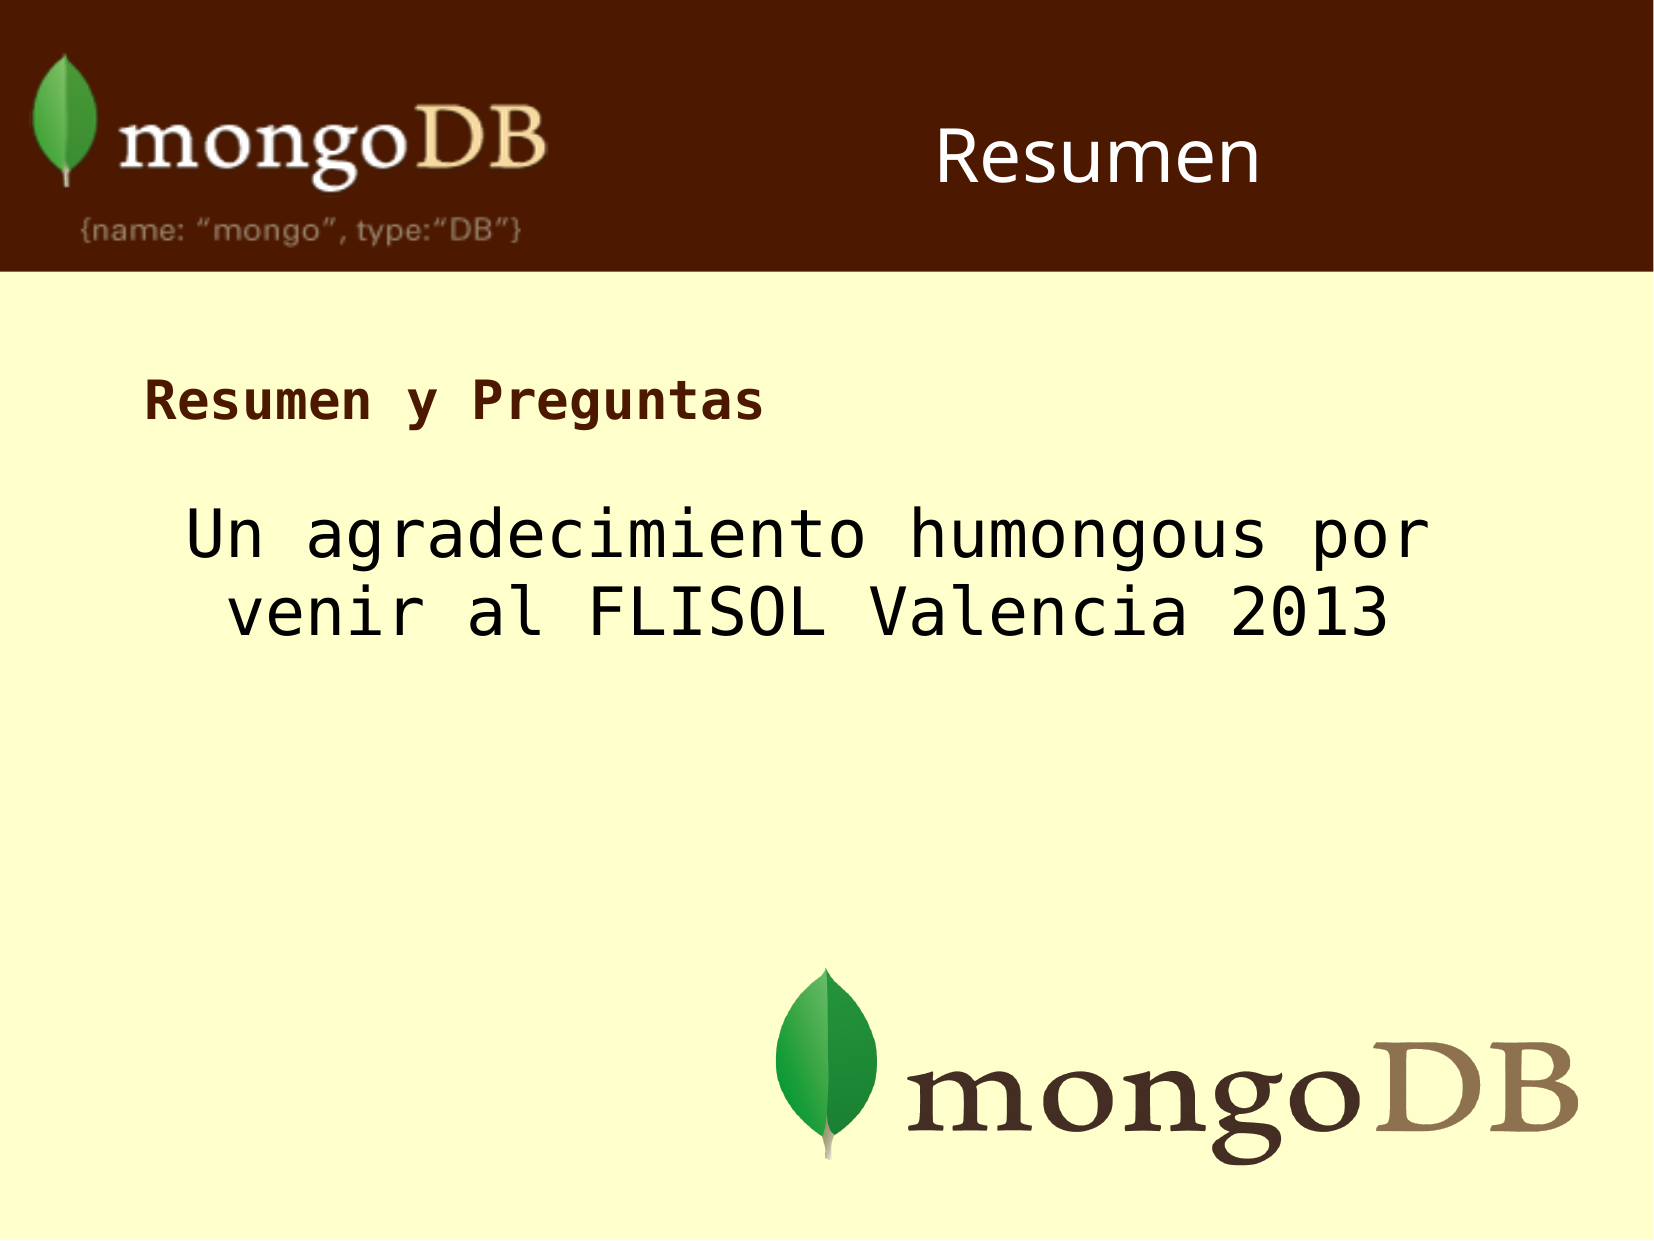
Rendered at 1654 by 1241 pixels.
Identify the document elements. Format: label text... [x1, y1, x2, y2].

title Resumen [625, 49, 1571, 257]
text_box Resumen y Preguntas Un agradecimiento humongous por venir al FLISOL Valencia 2013 [94, 361, 1489, 659]
text_box [0, 0, 1654, 272]
picture [23, 47, 558, 255]
picture [744, 944, 1607, 1189]
